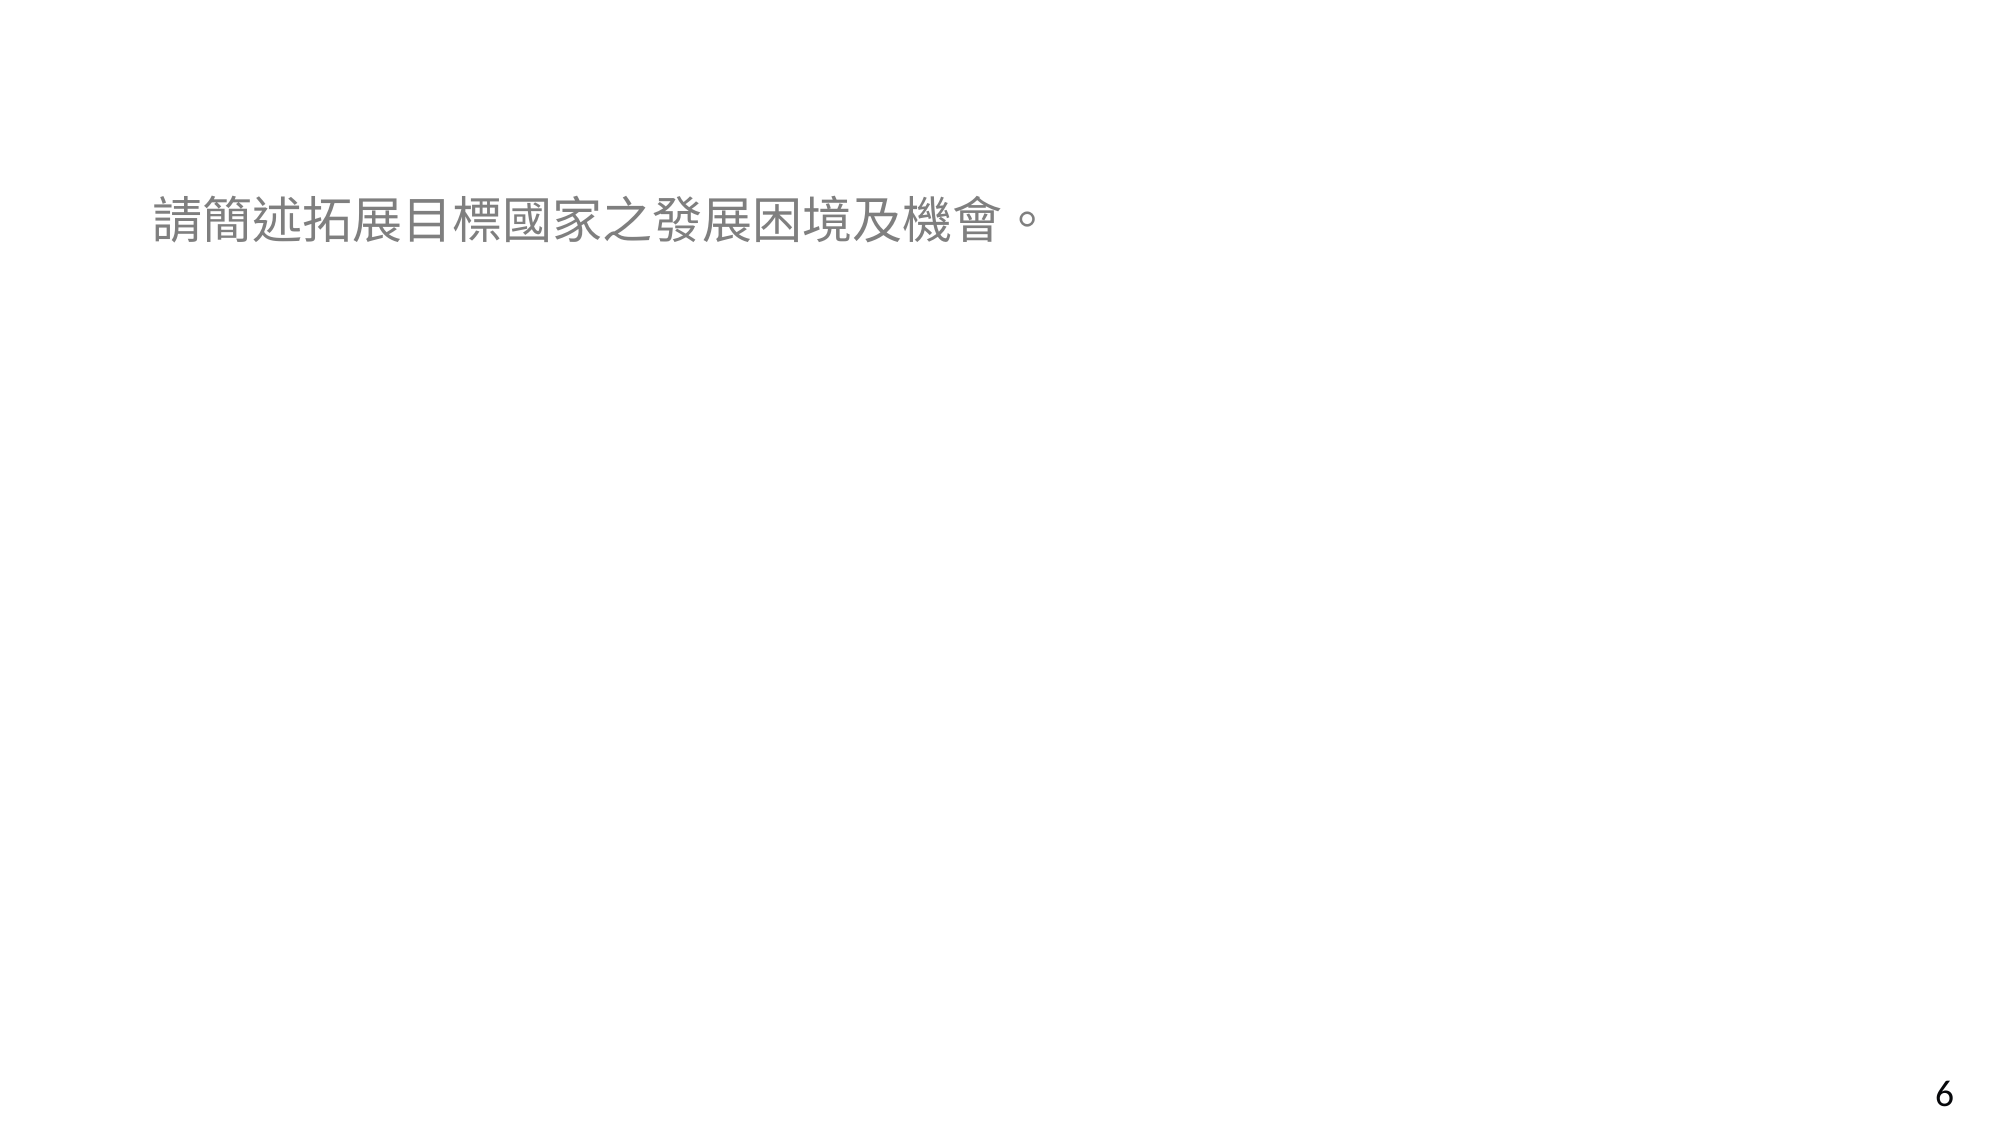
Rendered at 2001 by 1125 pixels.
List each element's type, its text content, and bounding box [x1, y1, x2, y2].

text_box [1920, 1061, 1986, 1114]
list 請簡述拓展目標國家之發展困境及機會。 [137, 187, 1863, 902]
